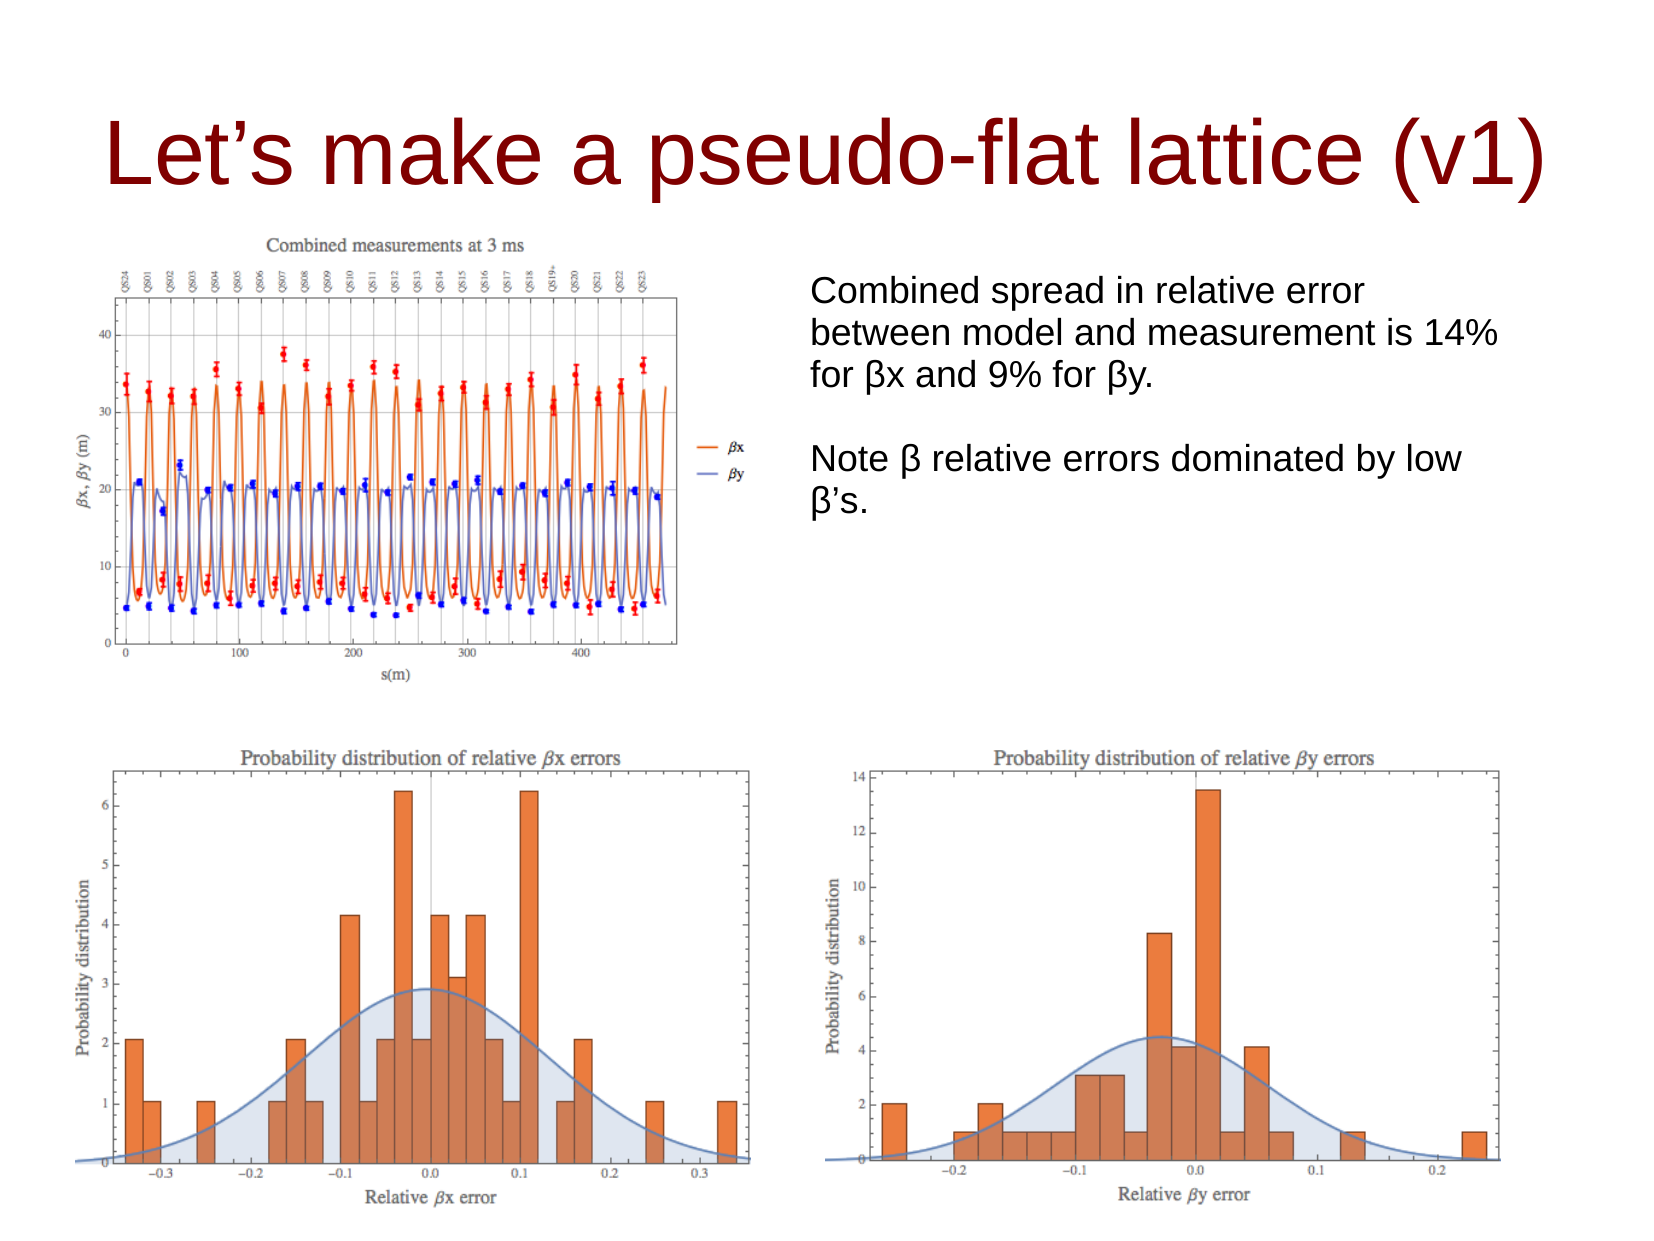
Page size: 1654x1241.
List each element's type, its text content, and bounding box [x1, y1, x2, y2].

picture [825, 749, 1501, 1207]
title Let’s make a pseudo-flat lattice (v1) [82, 49, 1571, 257]
picture [75, 236, 751, 687]
text_box Combined spread in relative error between model and measurement is 14% for βx and 9% for βy. Note β relative errors dominated by low β’s. [795, 262, 1520, 527]
picture [75, 749, 751, 1209]
